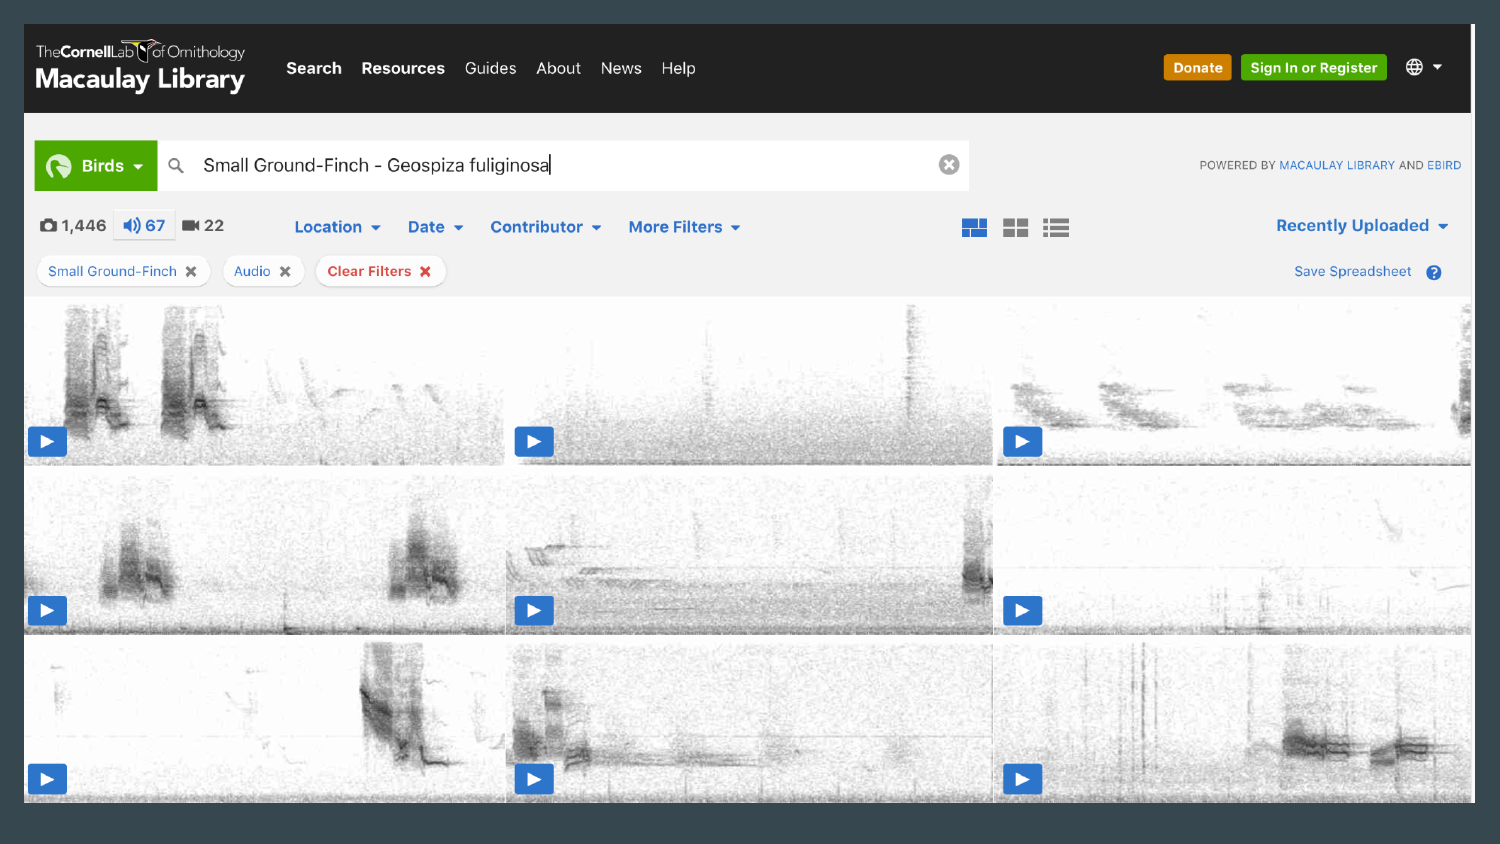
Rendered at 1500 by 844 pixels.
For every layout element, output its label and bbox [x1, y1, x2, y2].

picture [24, 24, 1475, 804]
